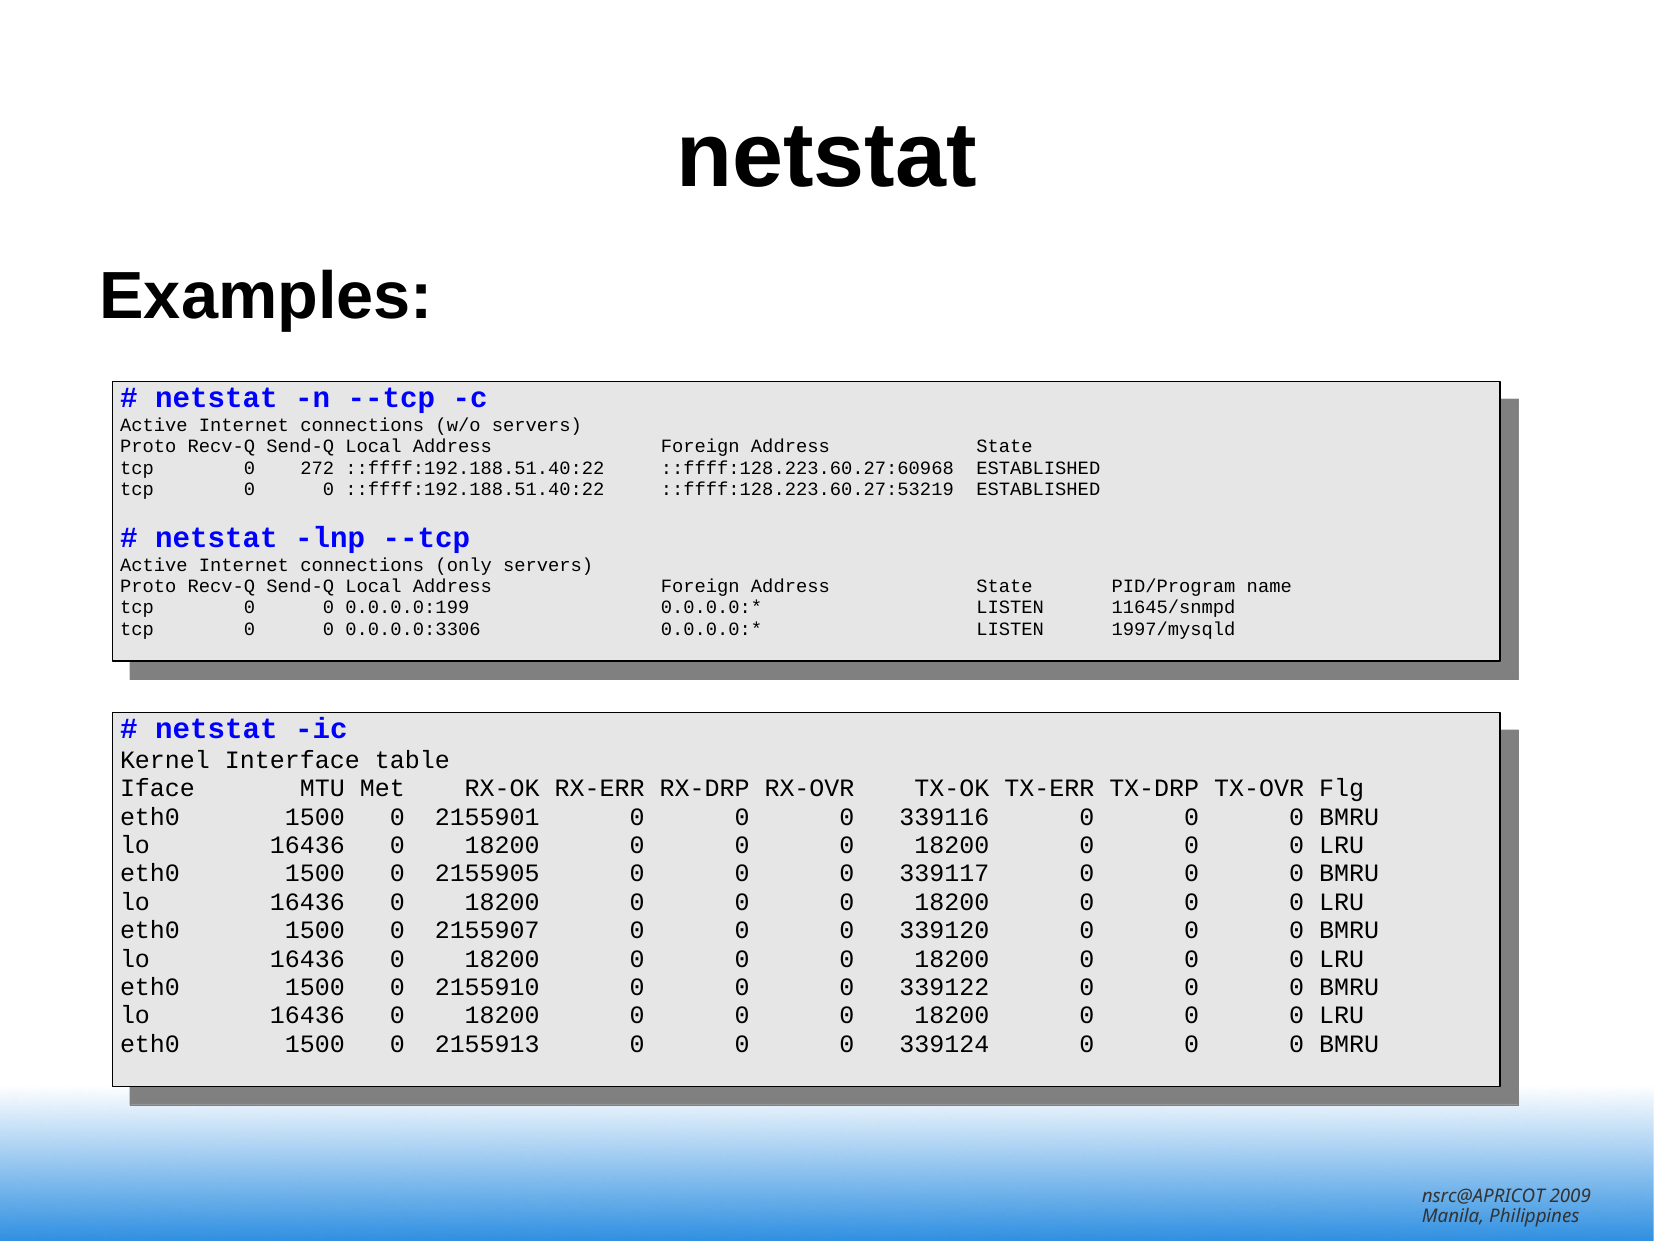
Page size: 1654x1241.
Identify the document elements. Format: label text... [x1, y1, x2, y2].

picture [0, 1083, 1654, 1241]
text_box # netstat -n --tcp -c Active Internet connections (w/o servers)‏ Proto Recv-Q Send-Q Local Address Foreign Address State tcp 0 272 ::ffff:192.188.51.40:22 ::ffff:128.223.60.27:60968 ESTABLISHED tcp 0 0 ::ffff:192.188.51.40:22 ::ffff:128.223.60.27:53219 ESTABLISHED # netstat -lnp --tcp Active Internet connections (only servers)‏ Proto Recv-Q Send-Q Local Address Foreign Address State PID/Program name tcp 0 0 0.0.0.0:199 0.0.0.0:* LISTEN 11645/snmpd tcp 0 0 0.0.0.0:3306 0.0.0.0:* LISTEN 1997/mysqld [112, 381, 1501, 662]
title netstat [82, 49, 1571, 254]
text_box # netstat -ic Kernel Interface table Iface MTU Met RX-OK RX-ERR RX-DRP RX-OVR TX-OK TX-ERR TX-DRP TX-OVR Flg eth0 1500 0 2155901 0 0 0 339116 0 0 0 BMRU lo 16436 0 18200 0 0 0 18200 0 0 0 LRU eth0 1500 0 2155905 0 0 0 339117 0 0 0 BMRU lo 16436 0 18200 0 0 0 18200 0 0 0 LRU eth0 1500 0 2155907 0 0 0 339120 0 0 0 BMRU lo 16436 0 18200 0 0 0 18200 0 0 0 LRU eth0 1500 0 2155910 0 0 0 339122 0 0 0 BMRU lo 16436 0 18200 0 0 0 18200 0 0 0 LRU eth0 1500 0 2155913 0 0 0 339124 0 0 0 BMRU [112, 712, 1501, 1087]
list Examples: [82, 254, 1571, 1074]
